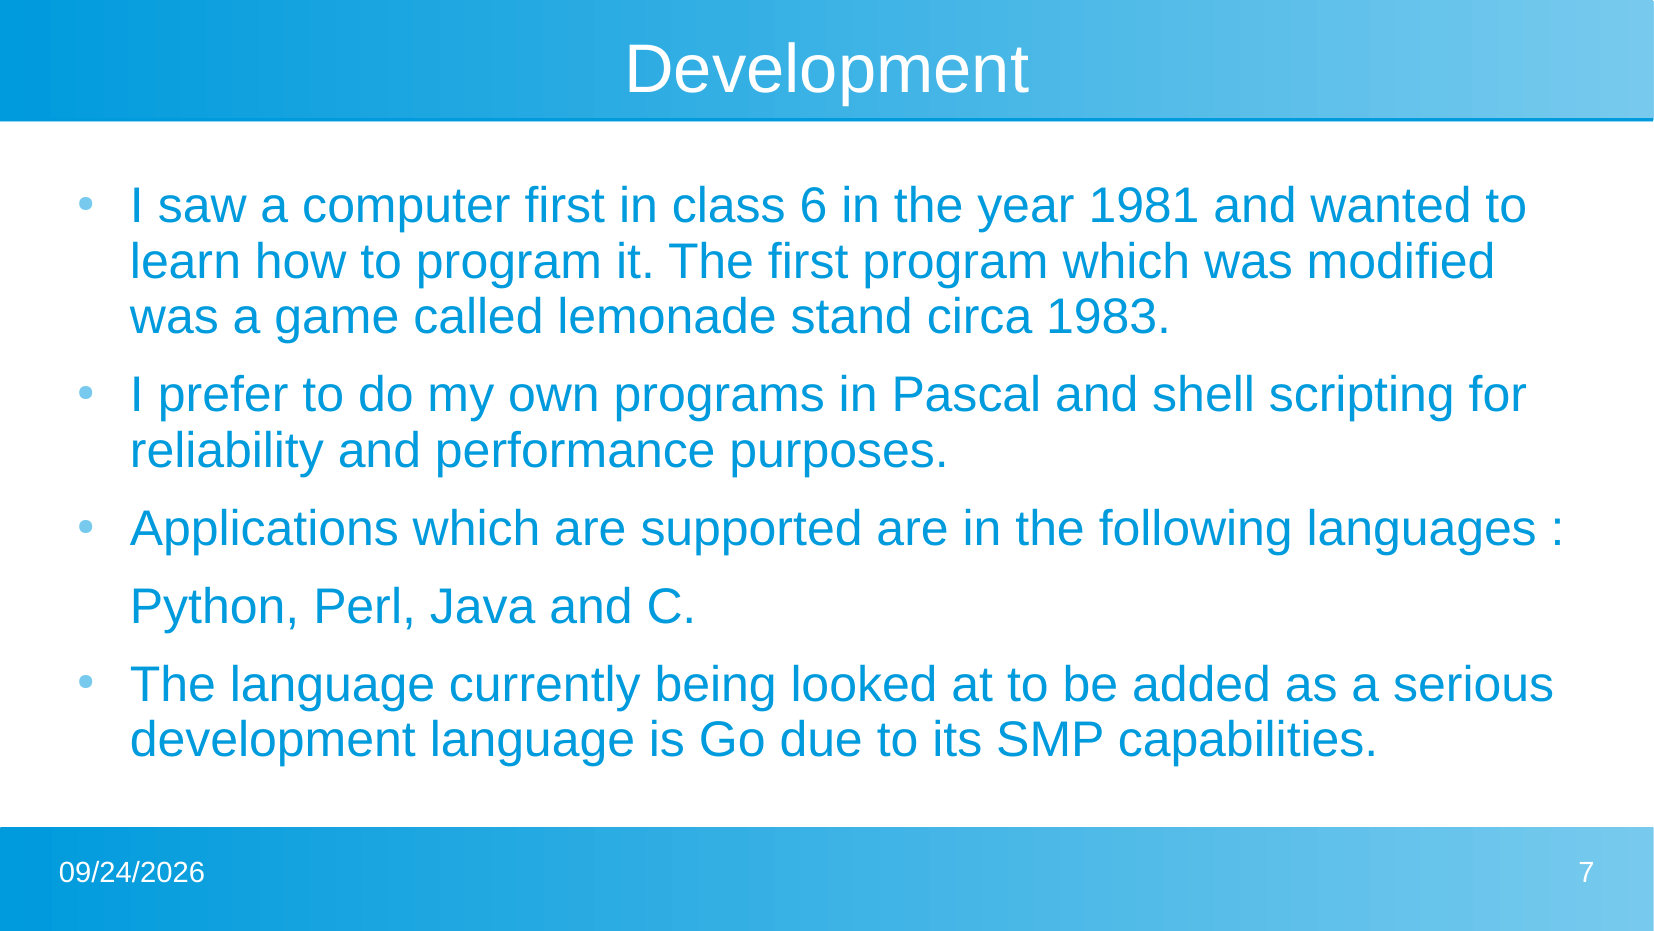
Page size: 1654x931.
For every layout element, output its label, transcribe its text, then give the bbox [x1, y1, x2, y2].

list I saw a computer first in class 6 in the year 1981 and wanted to learn how to program it. The first program which was modified was a game called lemonade stand circa 1983. I prefer to do my own programs in Pascal and shell scripting for reliability and performance purposes. Applications which are supported are in the following languages : Python, Perl, Java and C. The language currently being looked at to be added as a serious development language is Go due to its SMP capabilities. [59, 177, 1595, 768]
title Development [59, 29, 1595, 108]
